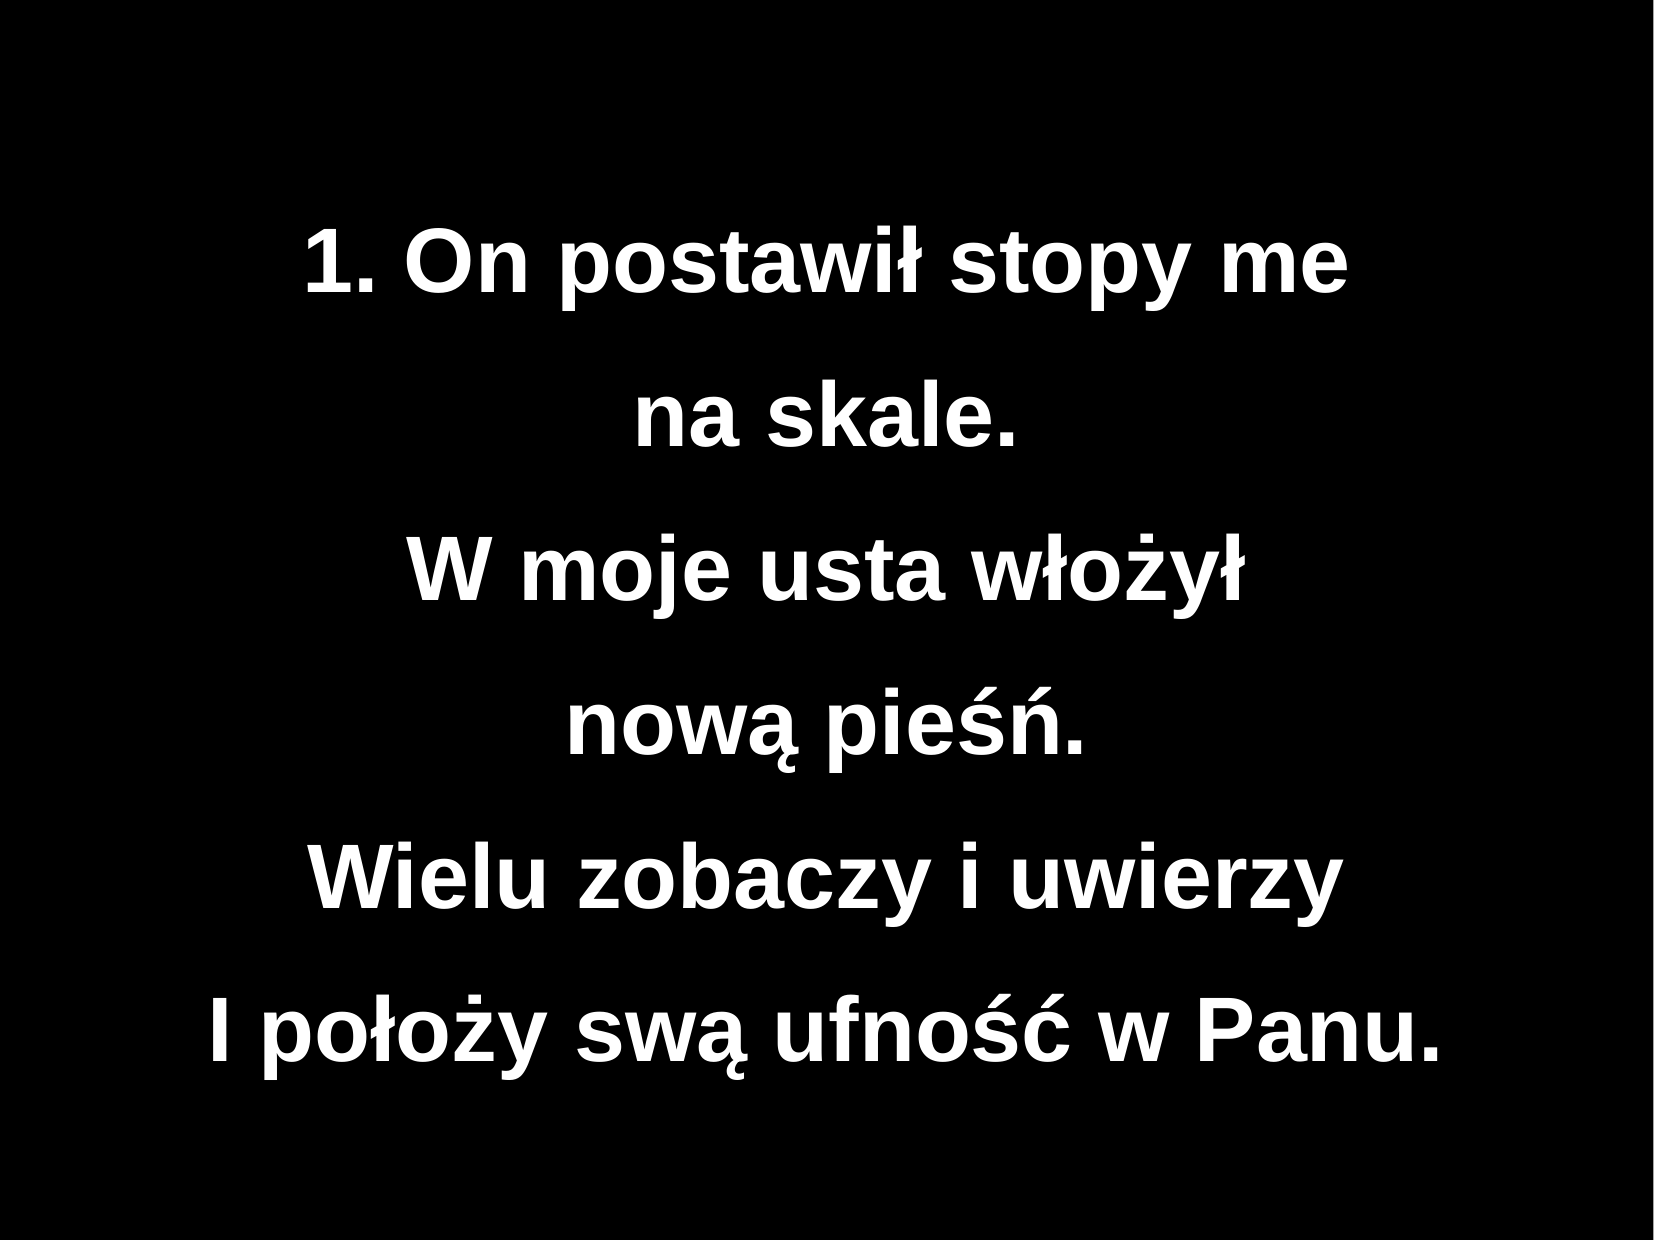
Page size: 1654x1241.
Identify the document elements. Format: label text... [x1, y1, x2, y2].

subtitle 1. On postawił stopy me na skale. W moje usta włożył nową pieśń. Wielu zobaczy i uwierzy I położy swą ufność w Panu. [0, 0, 1654, 1241]
